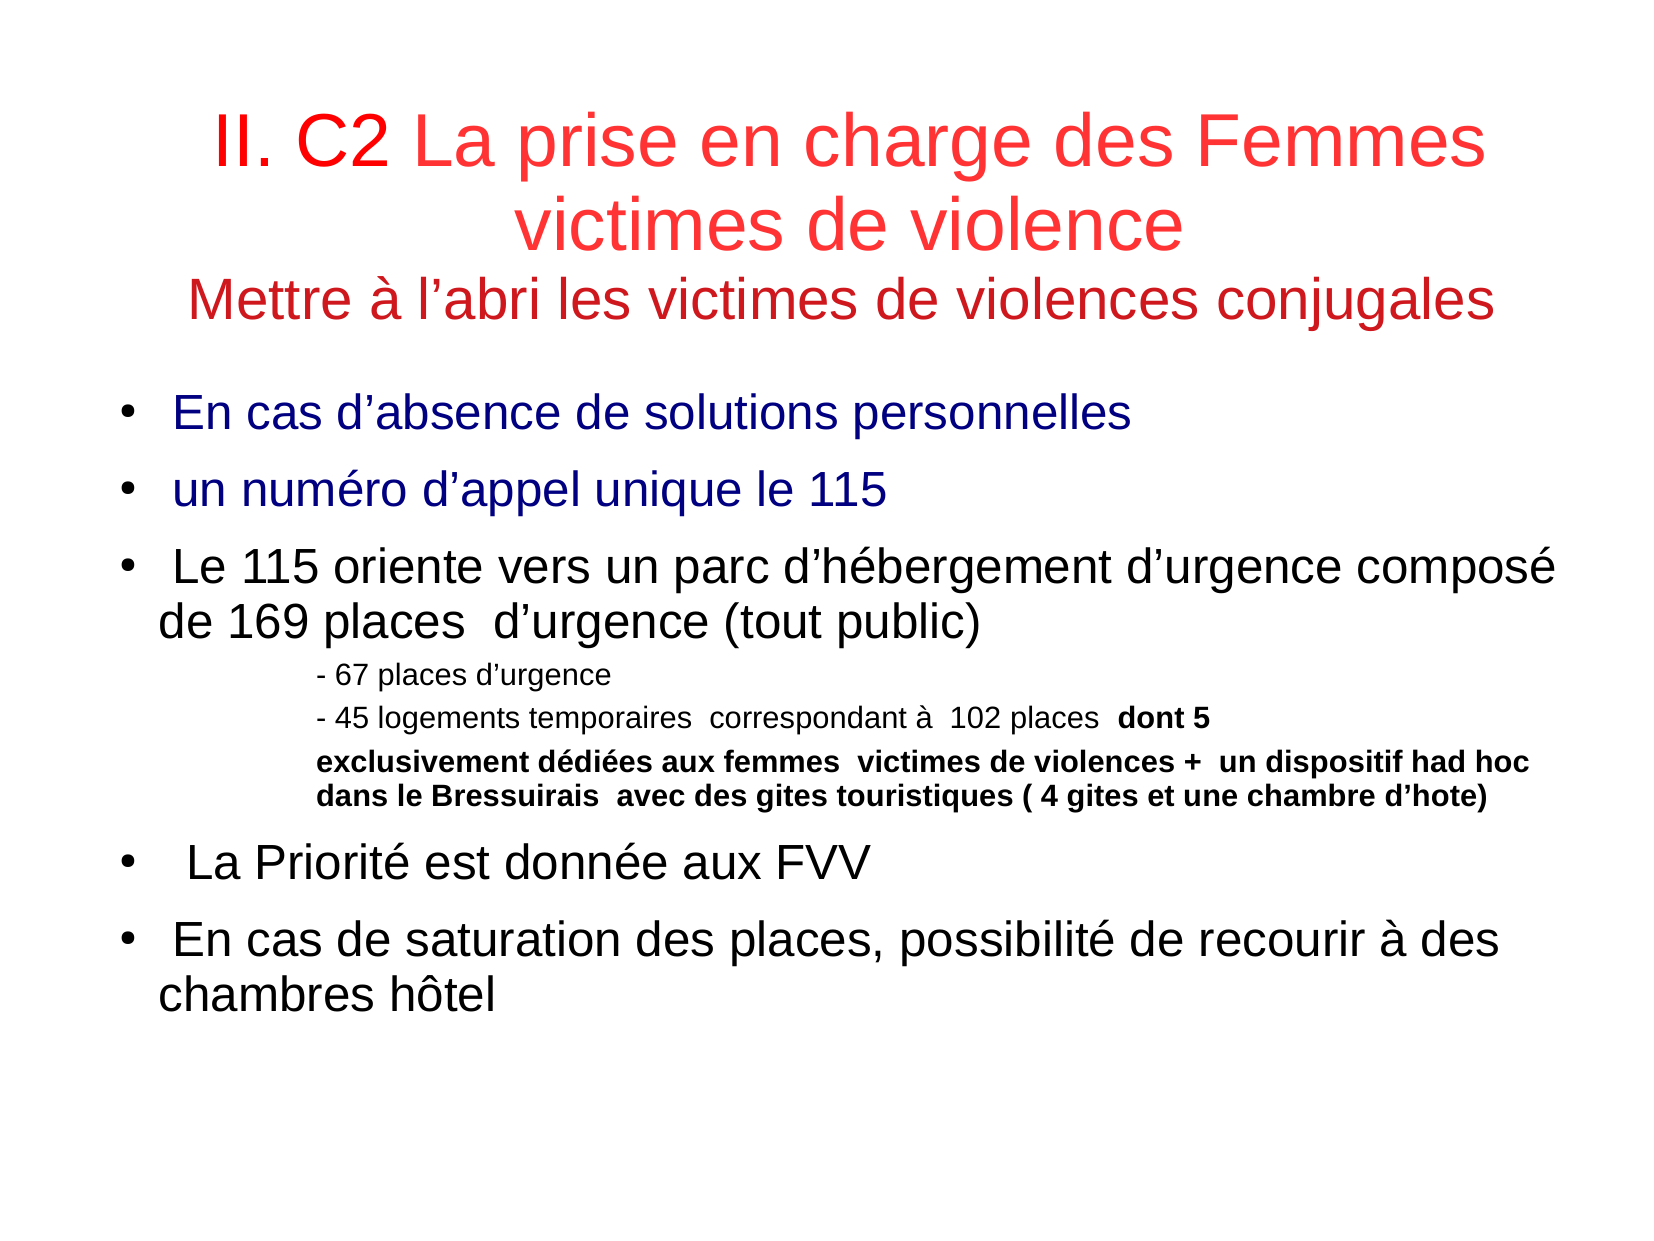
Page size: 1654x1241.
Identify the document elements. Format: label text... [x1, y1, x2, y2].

title II. C2 La prise en charge des Femmes victimes de violence Mettre à l’abri les victimes de violences conjugales [106, 79, 1595, 308]
list En cas d’absence de solutions personnelles un numéro d’appel unique le 115 Le 115 oriente vers un parc d’hébergement d’urgence composé de 169 places d’urgence (tout public) - 67 places d’urgence - 45 logements temporaires correspondant à 102 places dont 5 exclusivement dédiées aux femmes victimes de violences + un dispositif had hoc dans le Bressuirais avec des gites touristiques ( 4 gites et une chambre d’hote) La Priorité est donnée aux FVV En cas de saturation des places, possibilité de recourir à des chambres hôtel [106, 308, 1595, 1028]
